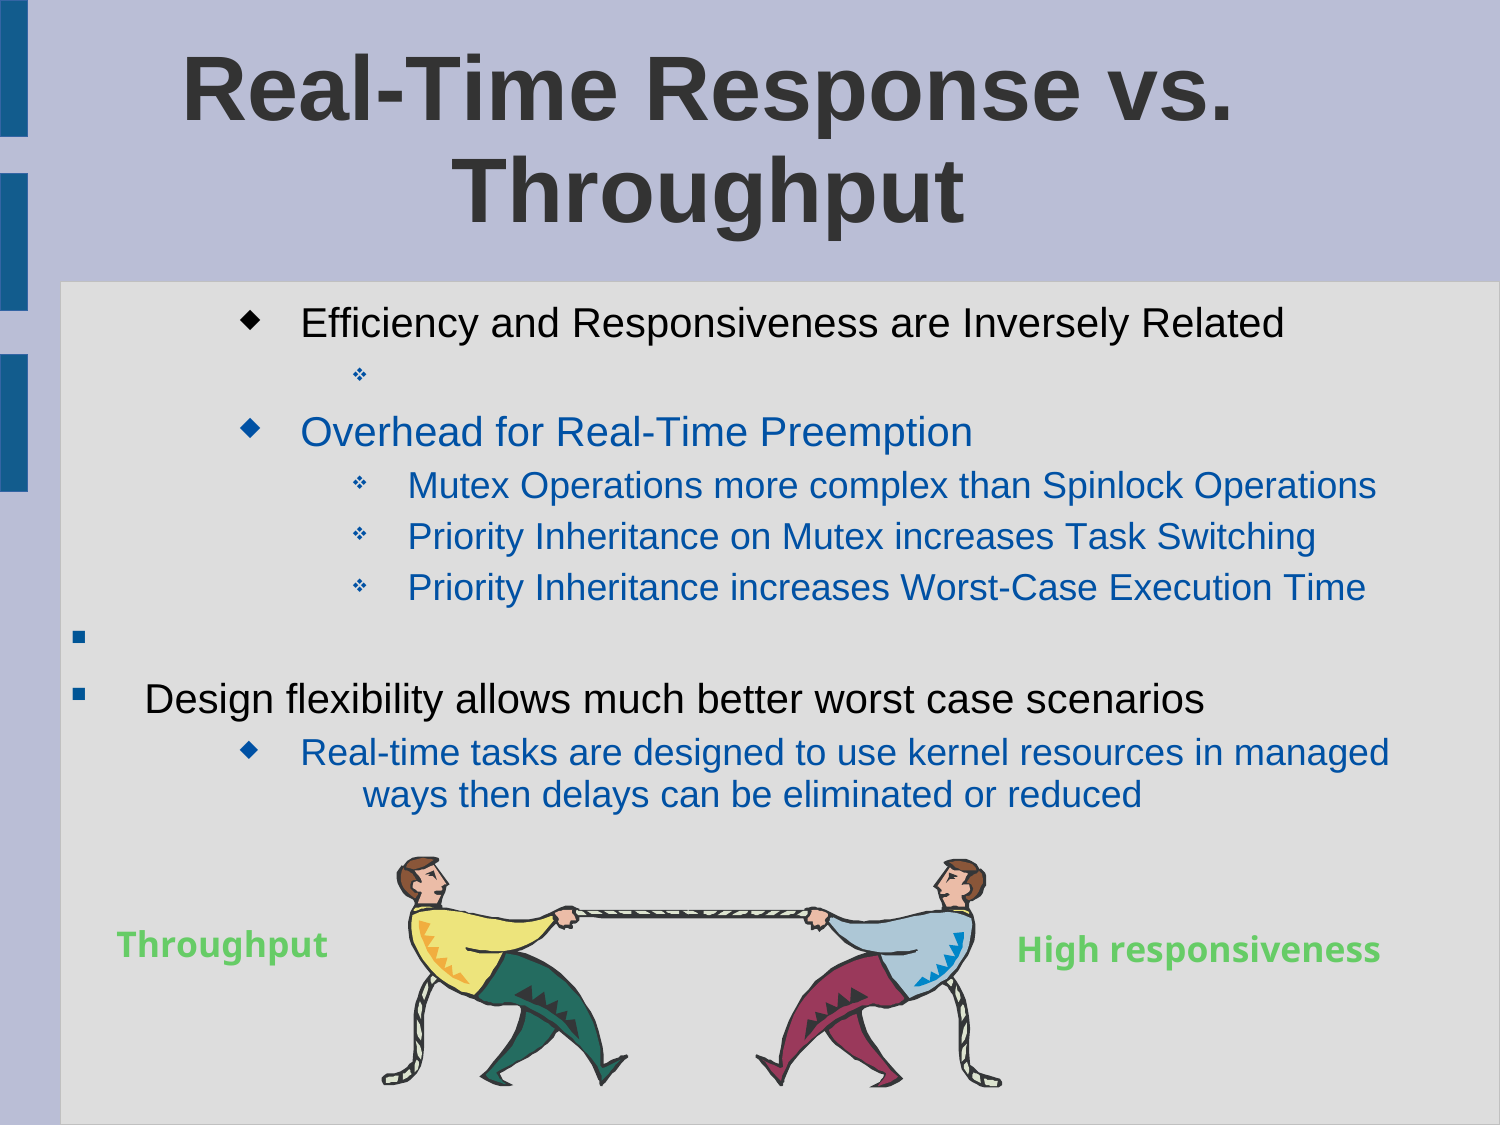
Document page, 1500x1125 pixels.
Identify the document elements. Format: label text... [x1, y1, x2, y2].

list Efficiency and Responsiveness are Inversely Related Overhead for Real-Time Preemption Mutex Operations more complex than Spinlock Operations Priority Inheritance on Mutex increases Task Switching Priority Inheritance increases Worst-Case Execution Time Design flexibility allows much better worst case scenarios Real-time tasks are designed to use kernel resources in managed ways then delays can be eliminated or reduced [54, 292, 1480, 893]
title Real-Time Response vs. Throughput [166, 29, 1342, 250]
text_box High responsiveness [1016, 924, 1429, 974]
text_box Throughput [116, 919, 351, 968]
picture [379, 854, 1005, 1090]
